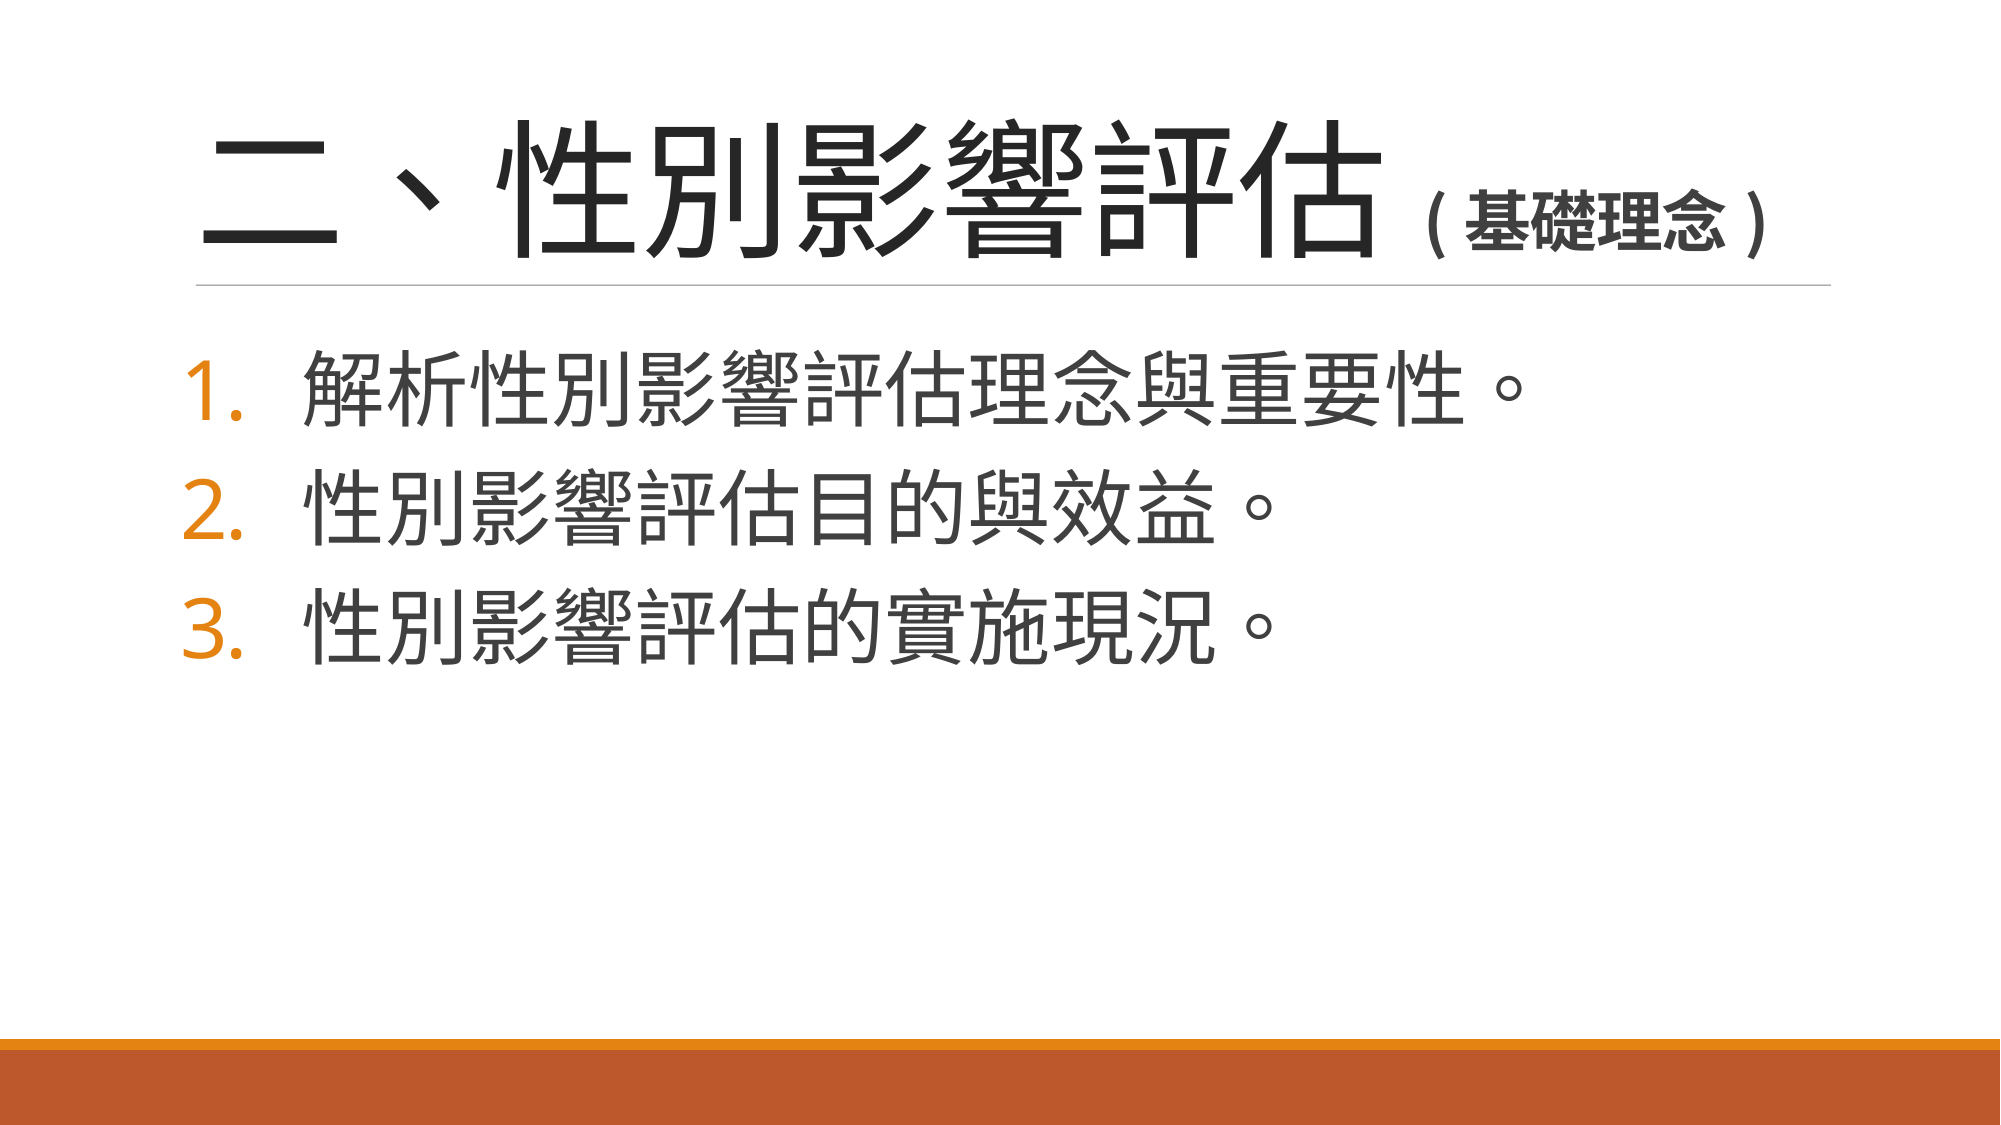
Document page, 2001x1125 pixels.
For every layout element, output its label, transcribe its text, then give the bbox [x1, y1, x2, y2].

title 二、性別影響評估(基礎理念) [180, 47, 1830, 285]
list 解析性別影響評估理念與重要性。 性別影響評估目的與效益。 性別影響評估的實施現況。 [180, 340, 1830, 963]
